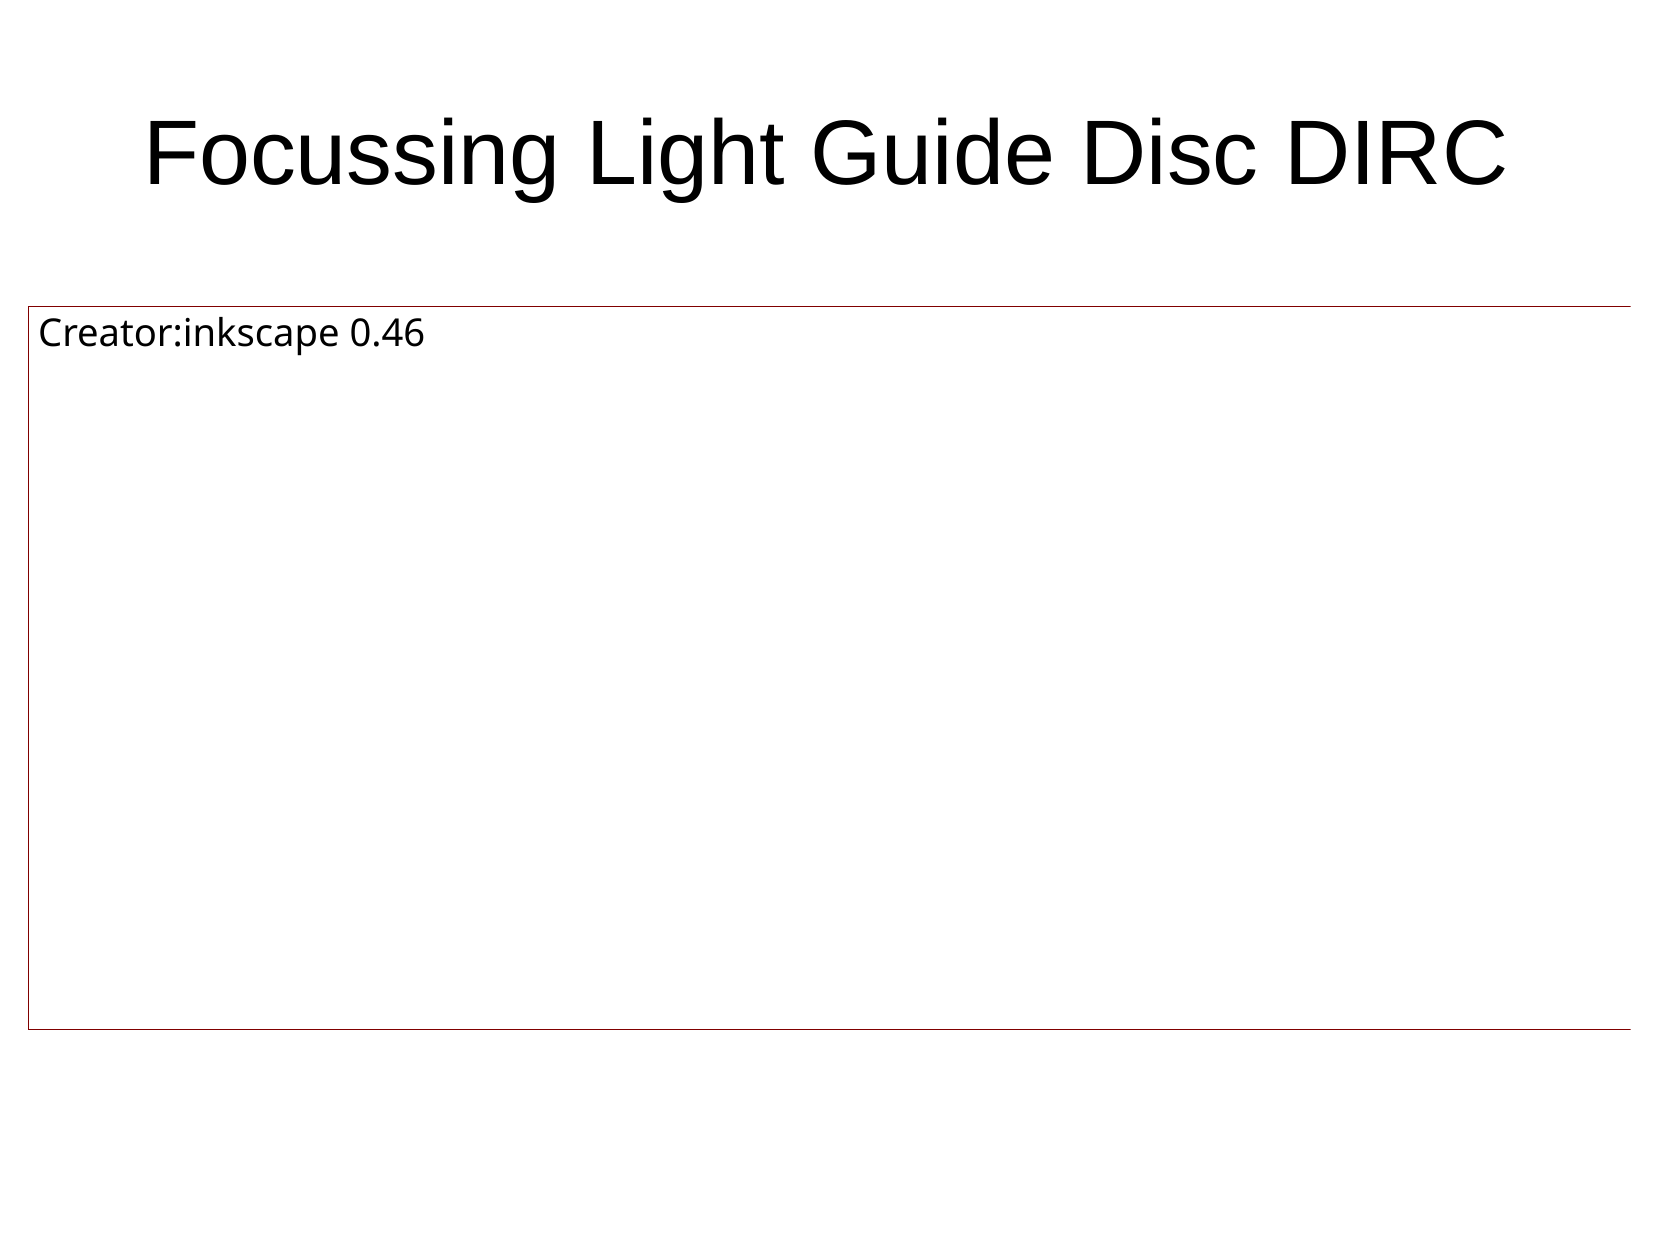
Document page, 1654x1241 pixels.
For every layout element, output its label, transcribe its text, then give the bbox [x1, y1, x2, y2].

title Focussing Light Guide Disc DIRC [82, 56, 1571, 250]
picture [25, 303, 1631, 1030]
